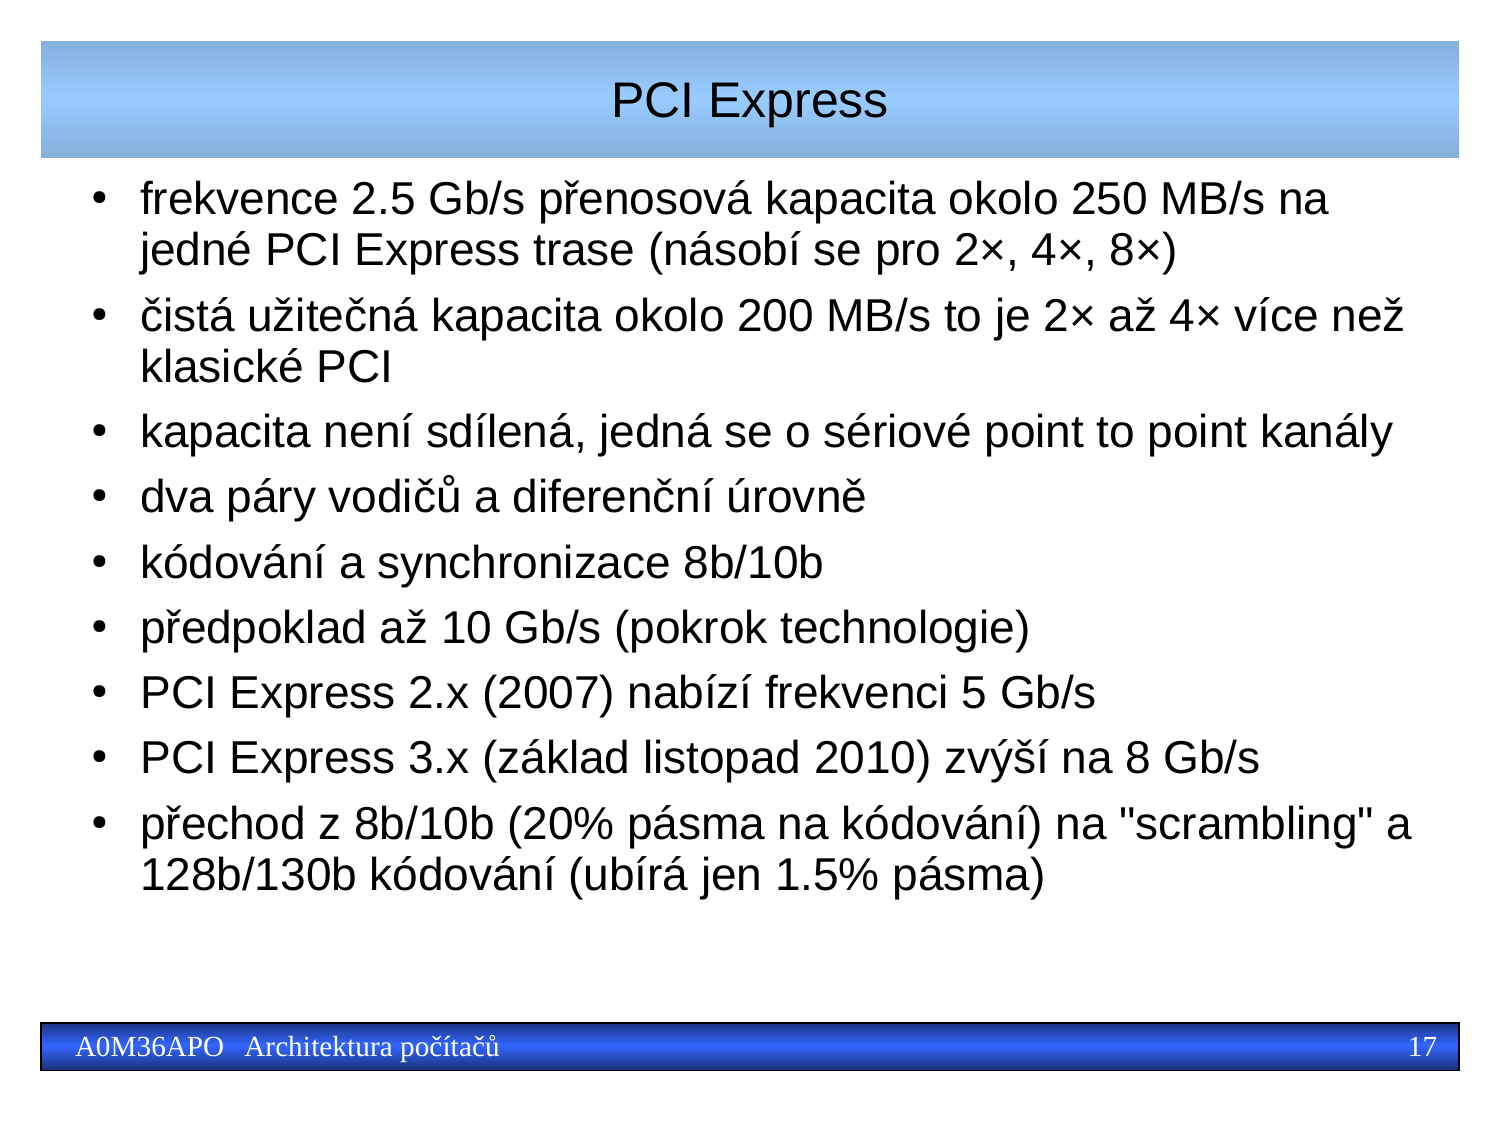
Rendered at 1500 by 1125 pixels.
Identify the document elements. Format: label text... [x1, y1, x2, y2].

list frekvence 2.5 Gb/s přenosová kapacita okolo 250 MB/s na jedné PCI Express trase (násobí se pro 2×, 4×, 8×) čistá užitečná kapacita okolo 200 MB/s to je 2× až 4× více než klasické PCI kapacita není sdílená, jedná se o sériové point to point kanály dva páry vodičů a diferenční úrovně kódování a synchronizace 8b/10b předpoklad až 10 Gb/s (pokrok technologie) PCI Express 2.x (2007) nabízí frekvenci 5 Gb/s PCI Express 3.x (základ listopad 2010) zvýší na 8 Gb/s přechod z 8b/10b (20% pásma na kódování) na "scrambling" a 128b/130b kódování (ubírá jen 1.5% pásma) [75, 172, 1426, 916]
title PCI Express [41, 41, 1459, 158]
